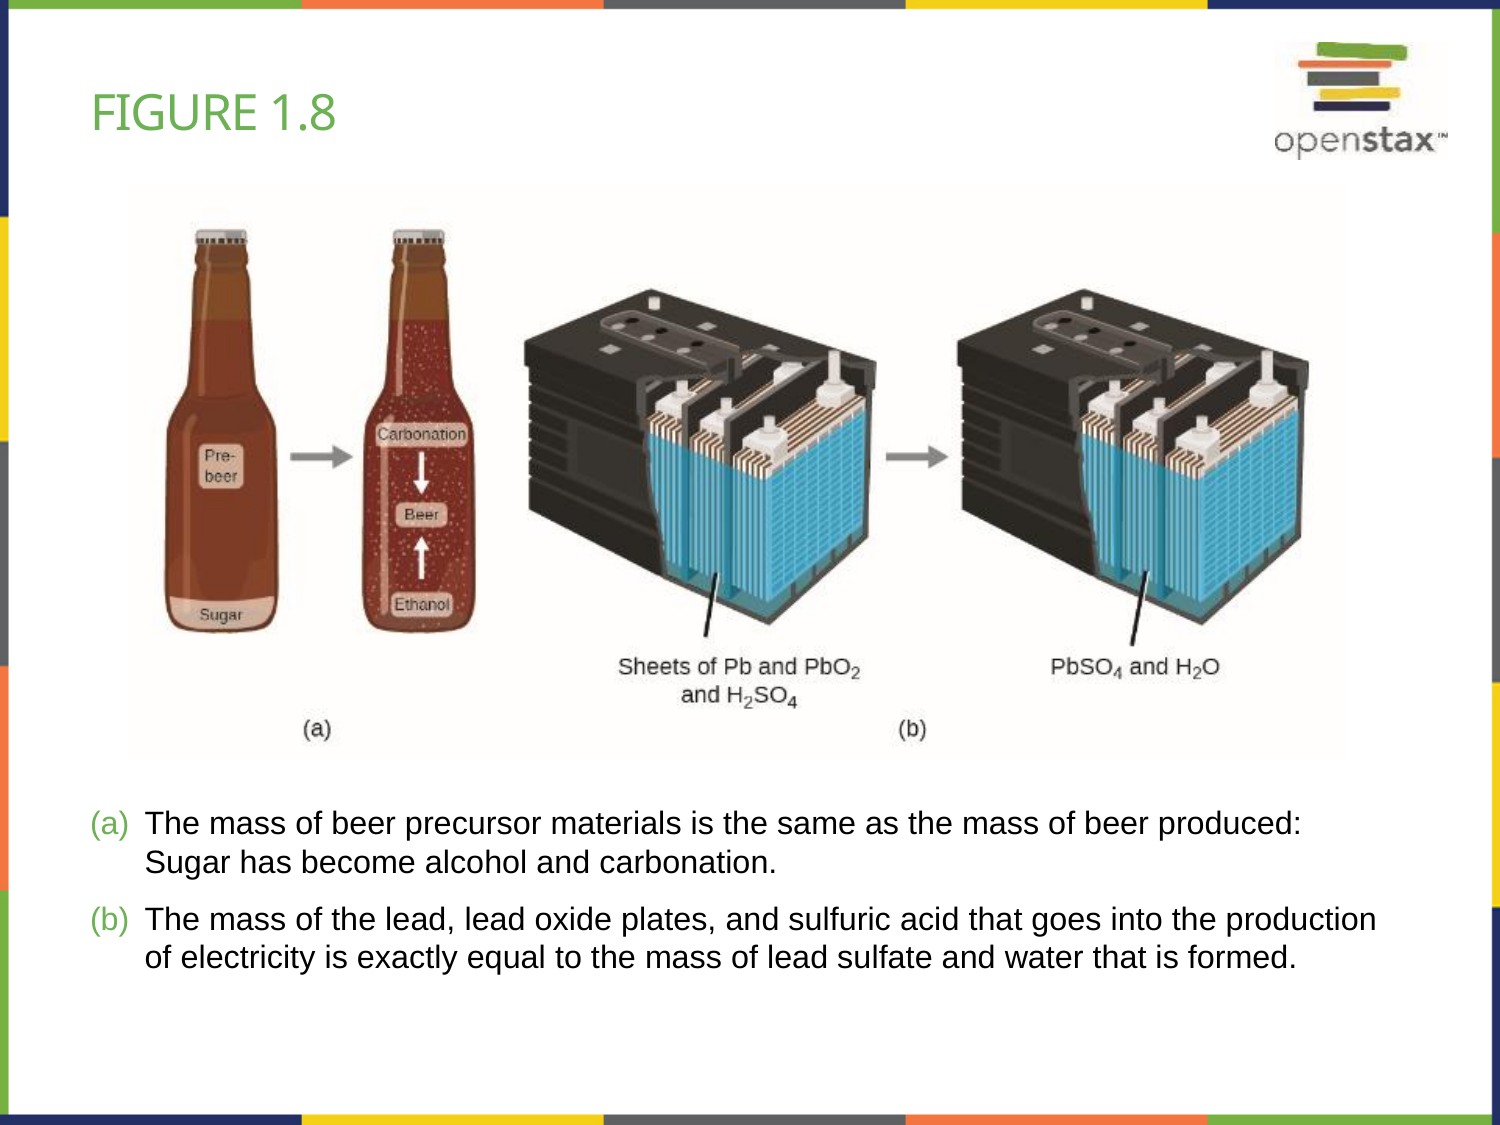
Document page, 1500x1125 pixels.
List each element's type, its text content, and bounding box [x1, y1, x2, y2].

picture [0, 0, 1500, 1125]
title Figure 1.8 [75, 39, 1398, 148]
list The mass of beer precursor materials is the same as the mass of beer produced: Sugar has become alcohol and carbonation. The mass of the lead, lead oxide plates, and sulfuric acid that goes into the production of electricity is exactly equal to the mass of lead sulfate and water that is formed. [75, 794, 1398, 986]
